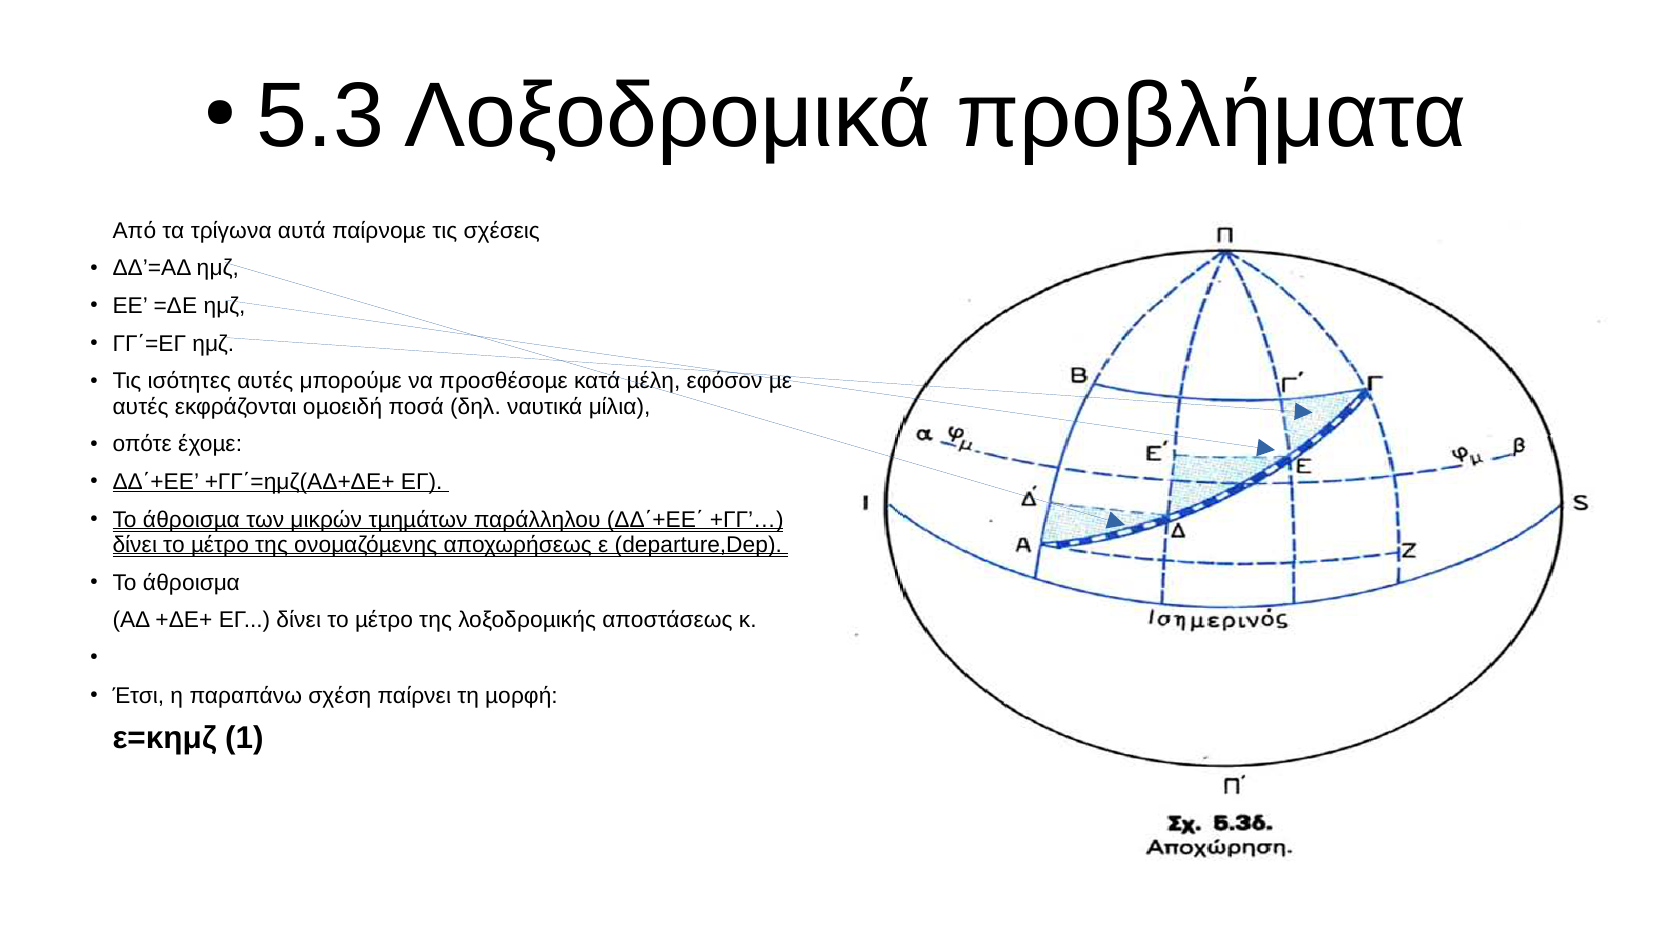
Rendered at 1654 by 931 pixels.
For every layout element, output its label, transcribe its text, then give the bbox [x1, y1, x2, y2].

title 5.3 Λοξοδρομικά προβλήματα [82, 37, 1571, 193]
list Από τα τρίγωνα αυτά παίρνοµε τις σχέσεις ΔΔ’=ΑΔ ημζ, ΕΕ’ =ΔΕ ημζ, ΓΓ΄=ΕΓ ημζ. Τις ισότητες αυτές μπορούμε να προσθέσοµε κατά µέλη, εφόσον µε αυτές εκφράζονται οµοειδή ποσά (δηλ. ναυτικά μίλια), οπότε έχοµε: ΔΔ΄+ΕΕ’ +ΓΓ΄=ημζ(ΑΔ+ΔΕ+ ΕΓ). Το άθροισµα των μικρών τµηµάτων παράλληλου (ΔΔ΄+ΕΕ΄ +ΓΓ’…) δίνει το µέτρο της ονομαζόµενης αποχωρήσεως ε (departure,Dep). Το άθροισμα (ΑΔ +ΔΕ+ ΕΓ...) δίνει το µέτρο της λοξοδροµικής αποστάσεως κ. Έτσι, η παραπάνω σχέση παίρνει τη µορφή: ε=κημζ (1) [570, 362, 809, 432]
picture [825, 217, 1613, 863]
list Από τα τρίγωνα αυτά παίρνοµε τις σχέσεις ΔΔ’=ΑΔ ημζ, ΕΕ’ =ΔΕ ημζ, ΓΓ΄=ΕΓ ημζ. Τις ισότητες αυτές μπορούμε να προσθέσοµε κατά µέλη, εφόσον µε αυτές εκφράζονται οµοειδή ποσά (δηλ. ναυτικά μίλια), οπότε έχοµε: ΔΔ΄+ΕΕ’ +ΓΓ΄=ημζ(ΑΔ+ΔΕ+ ΕΓ). Το άθροισµα των μικρών τµηµάτων παράλληλου (ΔΔ΄+ΕΕ΄ +ΓΓ’…) δίνει το µέτρο της ονομαζόµενης αποχωρήσεως ε (departure,Dep). Το άθροισμα (ΑΔ +ΔΕ+ ΕΓ...) δίνει το µέτρο της λοξοδροµικής αποστάσεως κ. Έτσι, η παραπάνω σχέση παίρνει τη µορφή: ε=κημζ (1) [82, 217, 809, 758]
